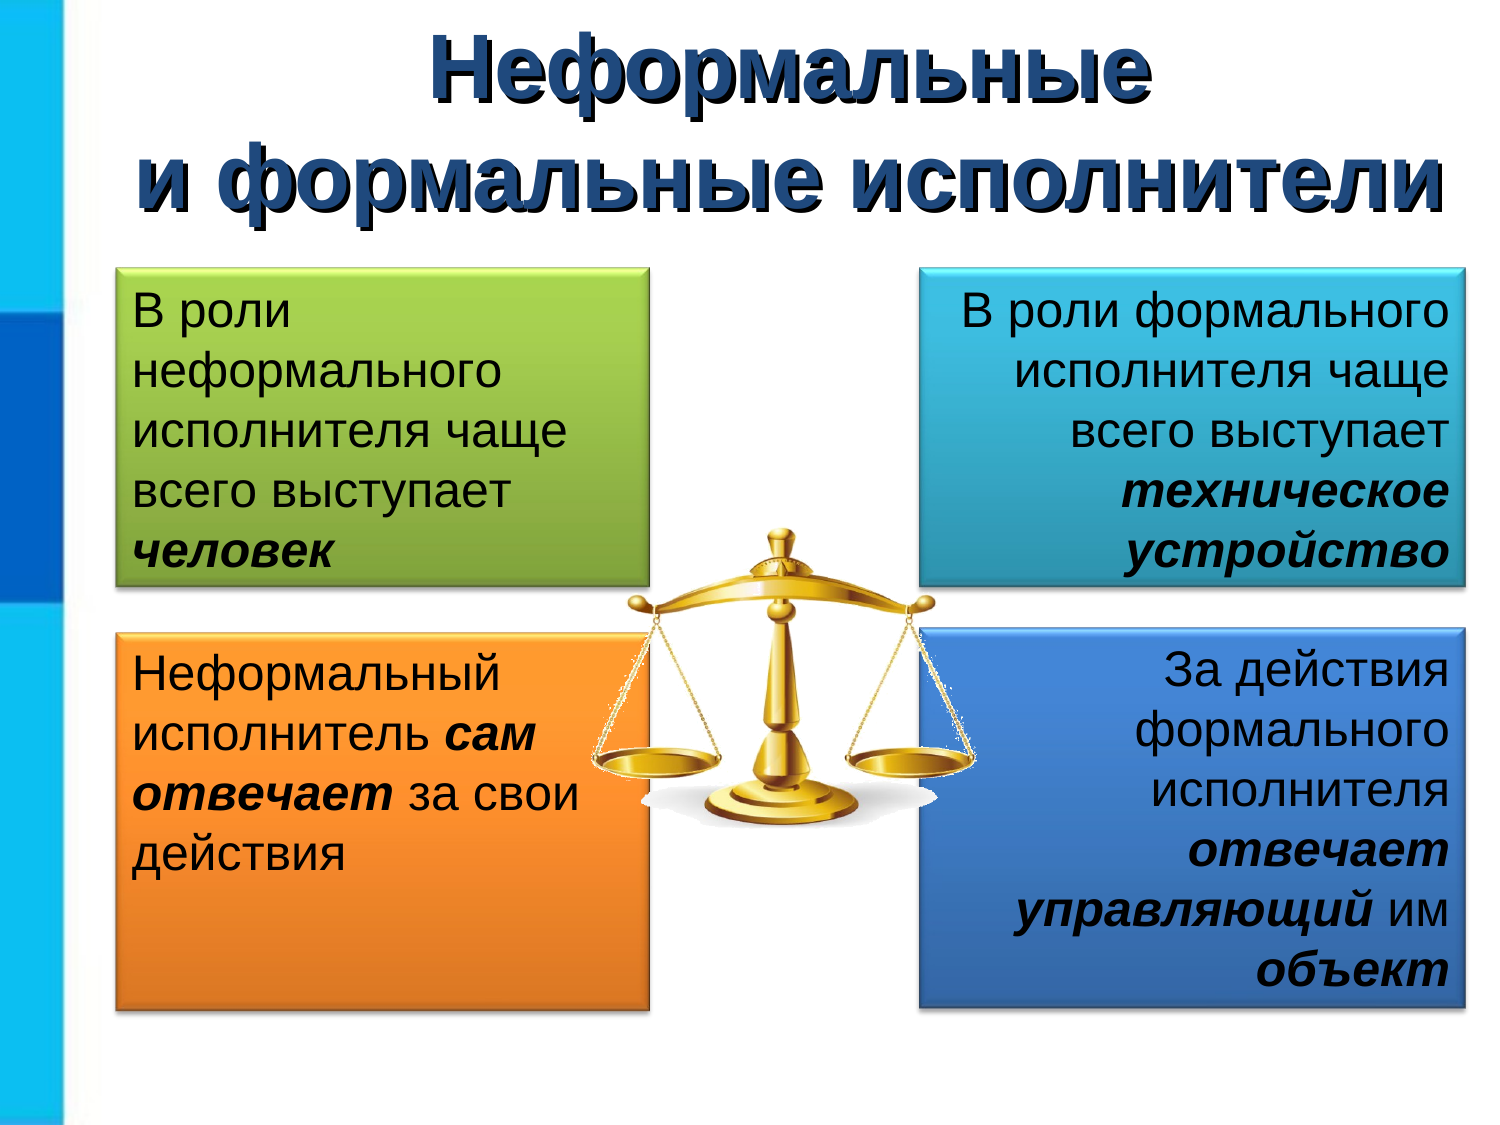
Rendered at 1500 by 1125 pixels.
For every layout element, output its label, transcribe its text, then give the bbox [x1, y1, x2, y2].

text_box В роли неформального исполнителя чаще всего выступает человек [117, 269, 649, 585]
text_box Неформальный исполнитель сам отвечает за свои действия [117, 632, 649, 1041]
text_box В роли формального исполнителя чаще всего выступает техническое устройство [921, 269, 1465, 585]
title Неформальные и формальные исполнители [105, 23, 1500, 211]
picture [0, 0, 1500, 1125]
text_box За действия формального исполнителя отвечает управляющий им объект [921, 629, 1465, 1005]
